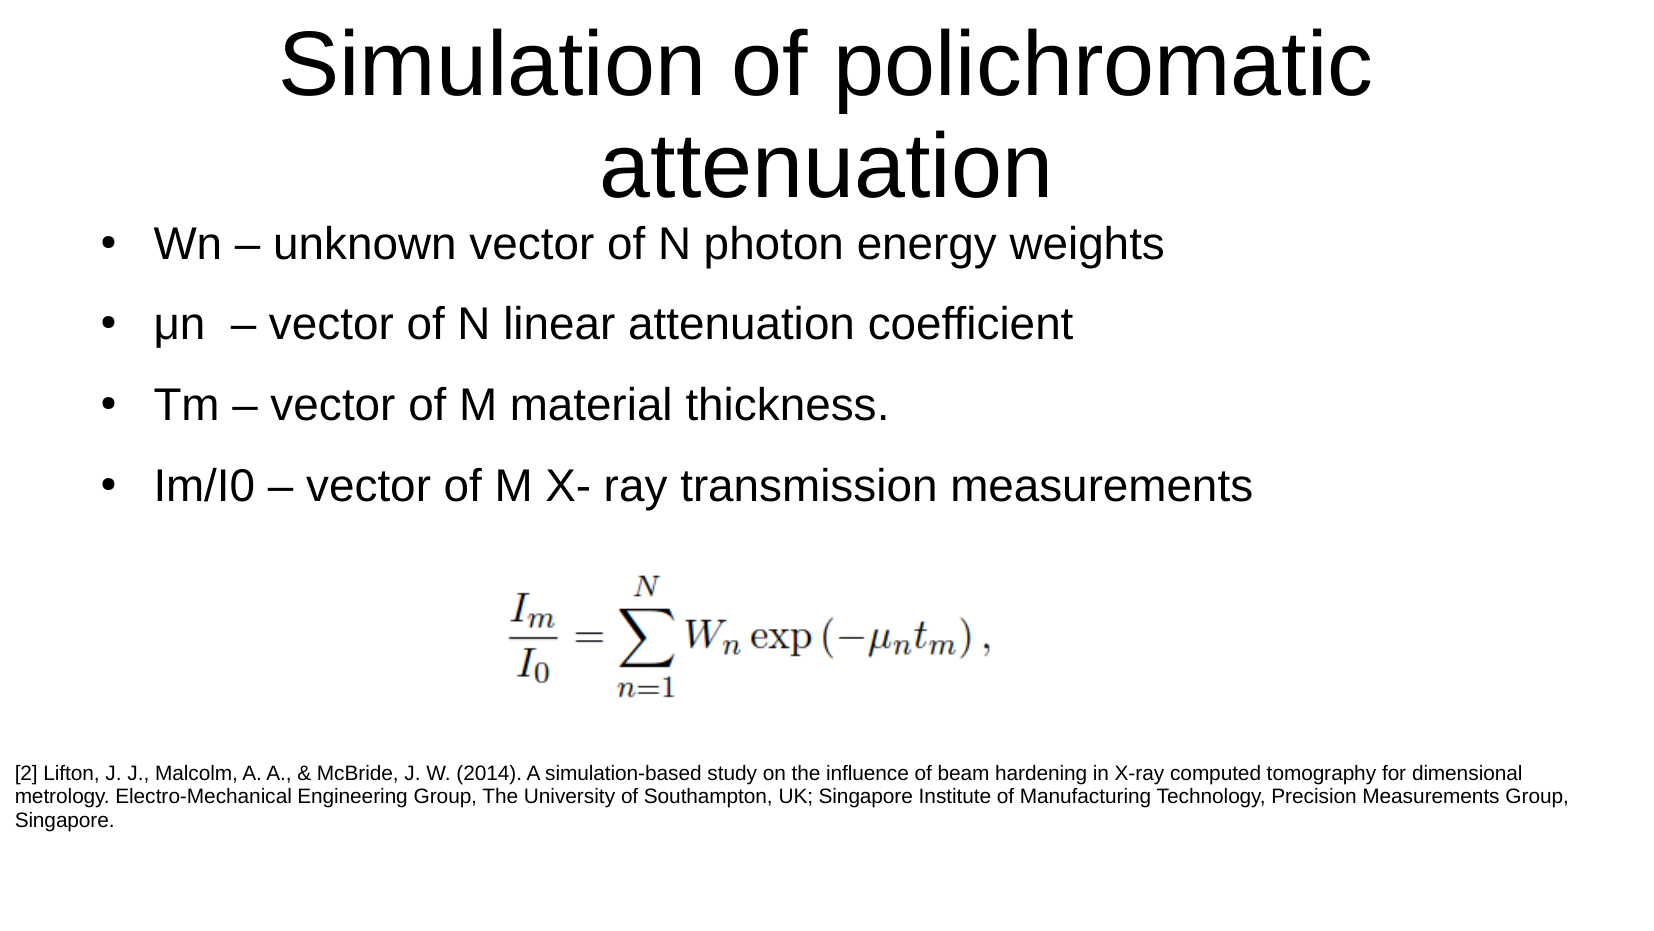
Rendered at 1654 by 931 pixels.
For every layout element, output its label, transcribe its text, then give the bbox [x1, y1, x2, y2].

title Simulation of polichromatic attenuation [82, 12, 1571, 217]
picture [412, 554, 1179, 713]
list Wn – unknown vector of N photon energy weights μn – vector of N linear attenuation coefficient Tm – vector of M material thickness. Im/I0 – vector of M X- ray transmission measurements [82, 217, 1571, 754]
text_box [2] Lifton, J. J., Malcolm, A. A., & McBride, J. W. (2014). A simulation-based study on the influence of beam hardening in X-ray computed tomography for dimensional metrology. Electro-Mechanical Engineering Group, The University of Southampton, UK; Singapore Institute of Manufacturing Technology, Precision Measurements Group, Singapore. [0, 754, 1613, 863]
